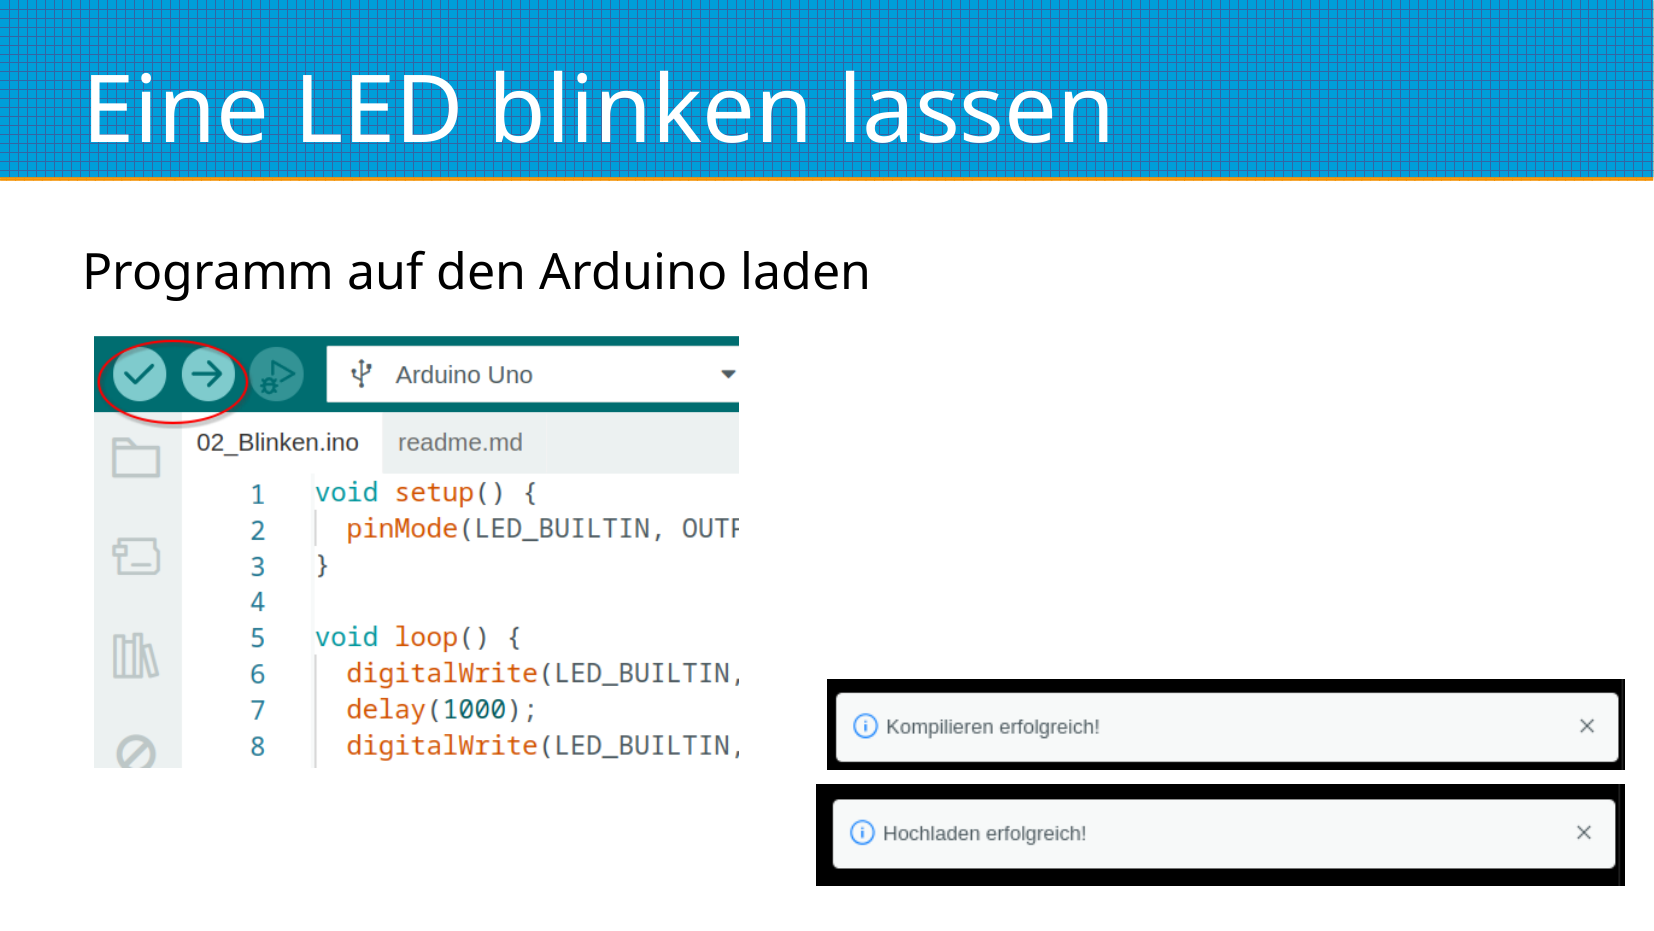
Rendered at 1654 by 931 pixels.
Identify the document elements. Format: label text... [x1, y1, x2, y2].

picture [827, 679, 1625, 770]
picture [816, 784, 1625, 886]
title Eine LED blinken lassen [82, 14, 1571, 171]
picture [94, 335, 739, 768]
list Programm auf den Arduino laden [82, 236, 1563, 811]
